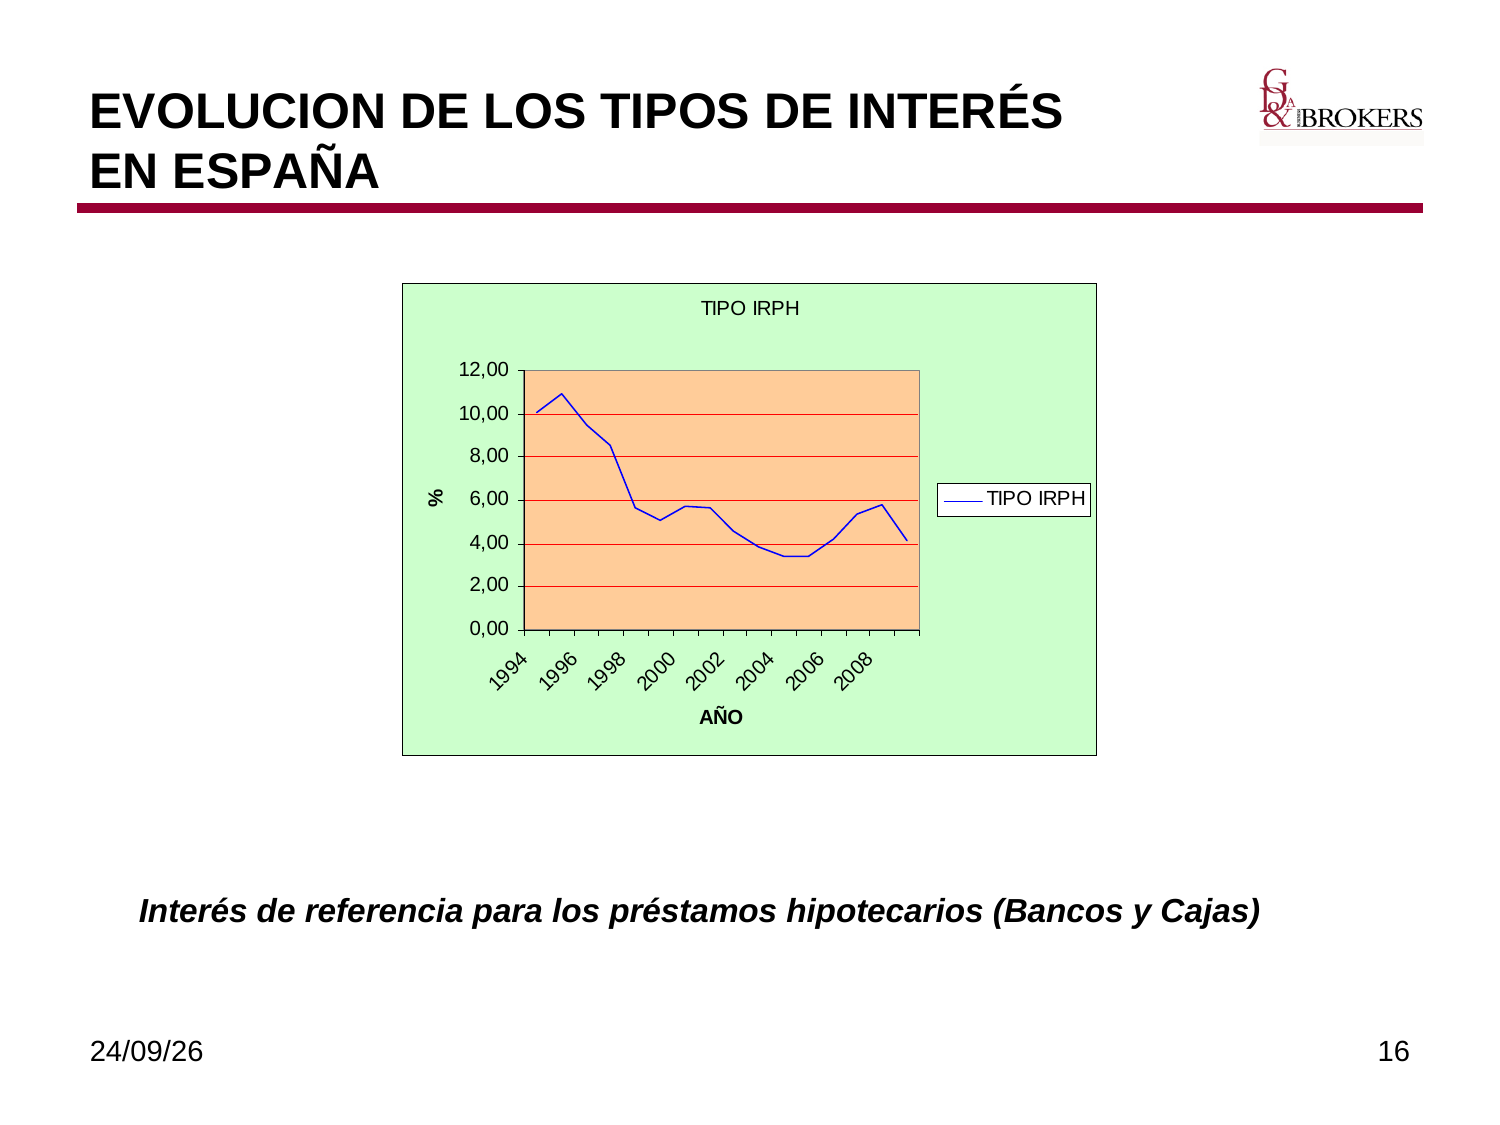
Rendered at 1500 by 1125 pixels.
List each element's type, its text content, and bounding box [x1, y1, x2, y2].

text_box Interés de referencia para los préstamos hipotecarios (Bancos y Cajas) [123, 881, 1353, 937]
title EVOLUCION DE LOS TIPOS DE INTERÉS EN ESPAÑA [75, 45, 1426, 233]
chart [394, 275, 1106, 763]
